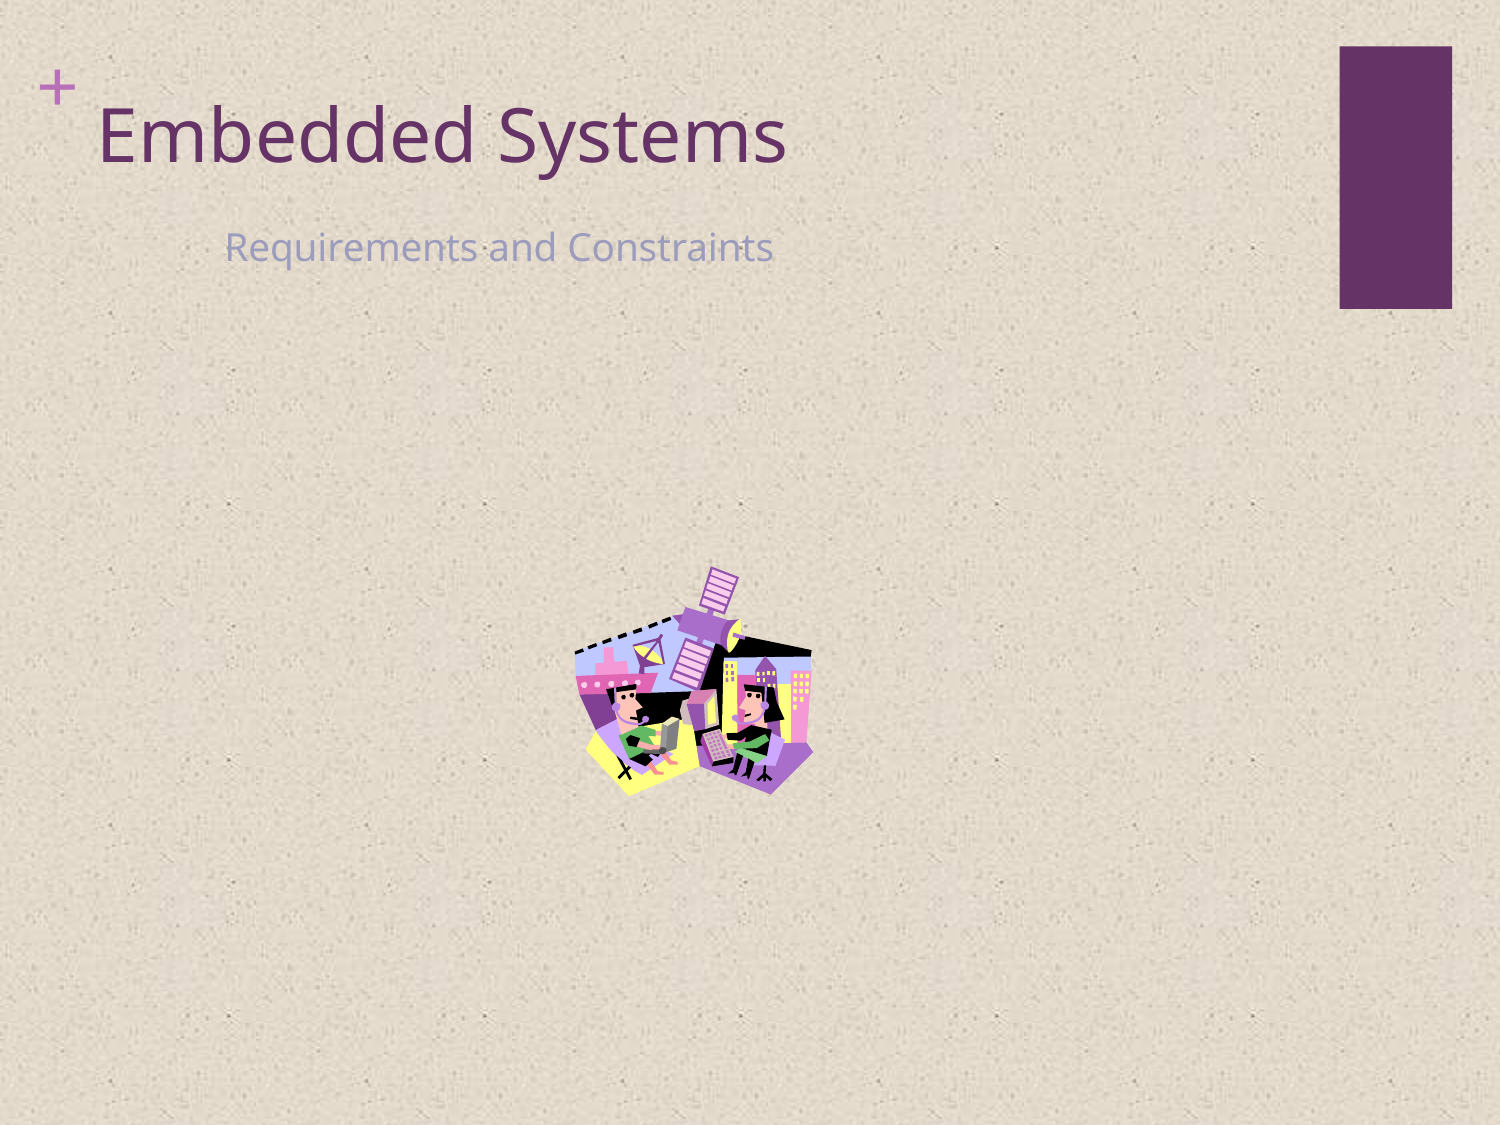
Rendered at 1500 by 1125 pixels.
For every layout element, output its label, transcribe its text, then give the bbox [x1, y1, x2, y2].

list Requirements and Constraints [81, 187, 1322, 313]
picture [0, 0, 1500, 1125]
title Embedded Systems [81, 22, 1322, 186]
